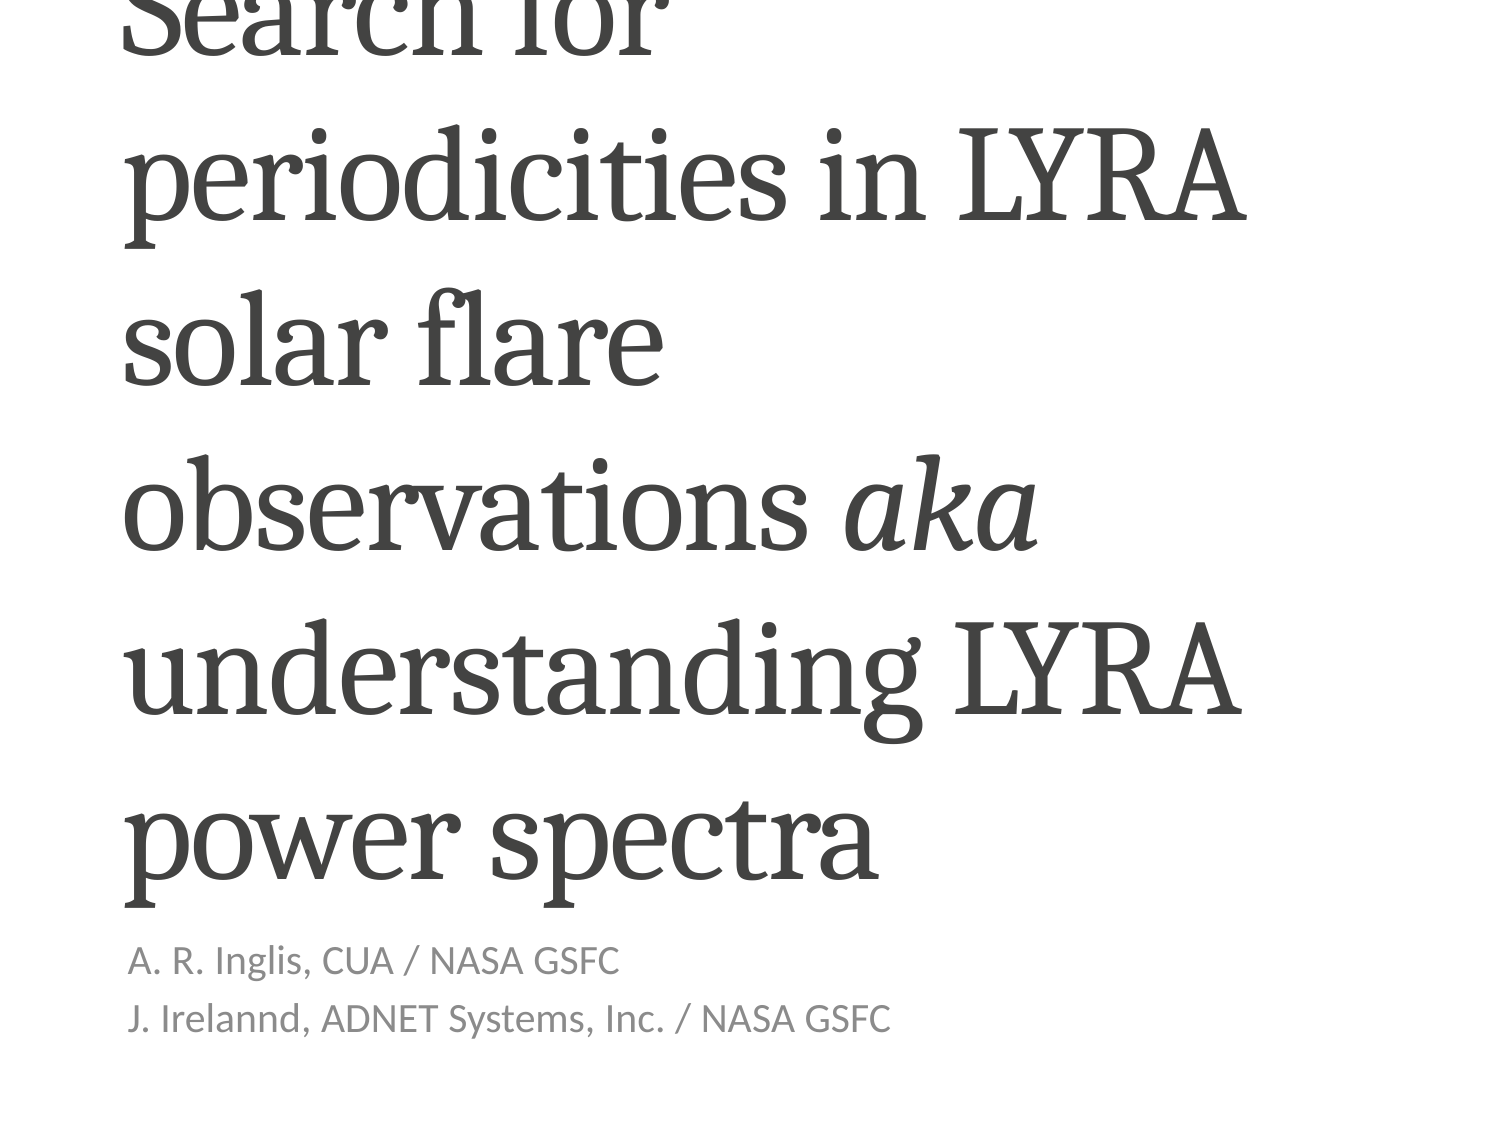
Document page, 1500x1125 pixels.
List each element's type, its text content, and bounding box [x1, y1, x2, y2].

subtitle A. R. Inglis, CUA / NASA GSFC J. Irelannd, ADNET Systems, Inc. / NASA GSFC [112, 924, 1173, 1100]
title Search for periodicities in LYRA solar flare observations aka understanding LYRA power spectra [106, 94, 1344, 916]
